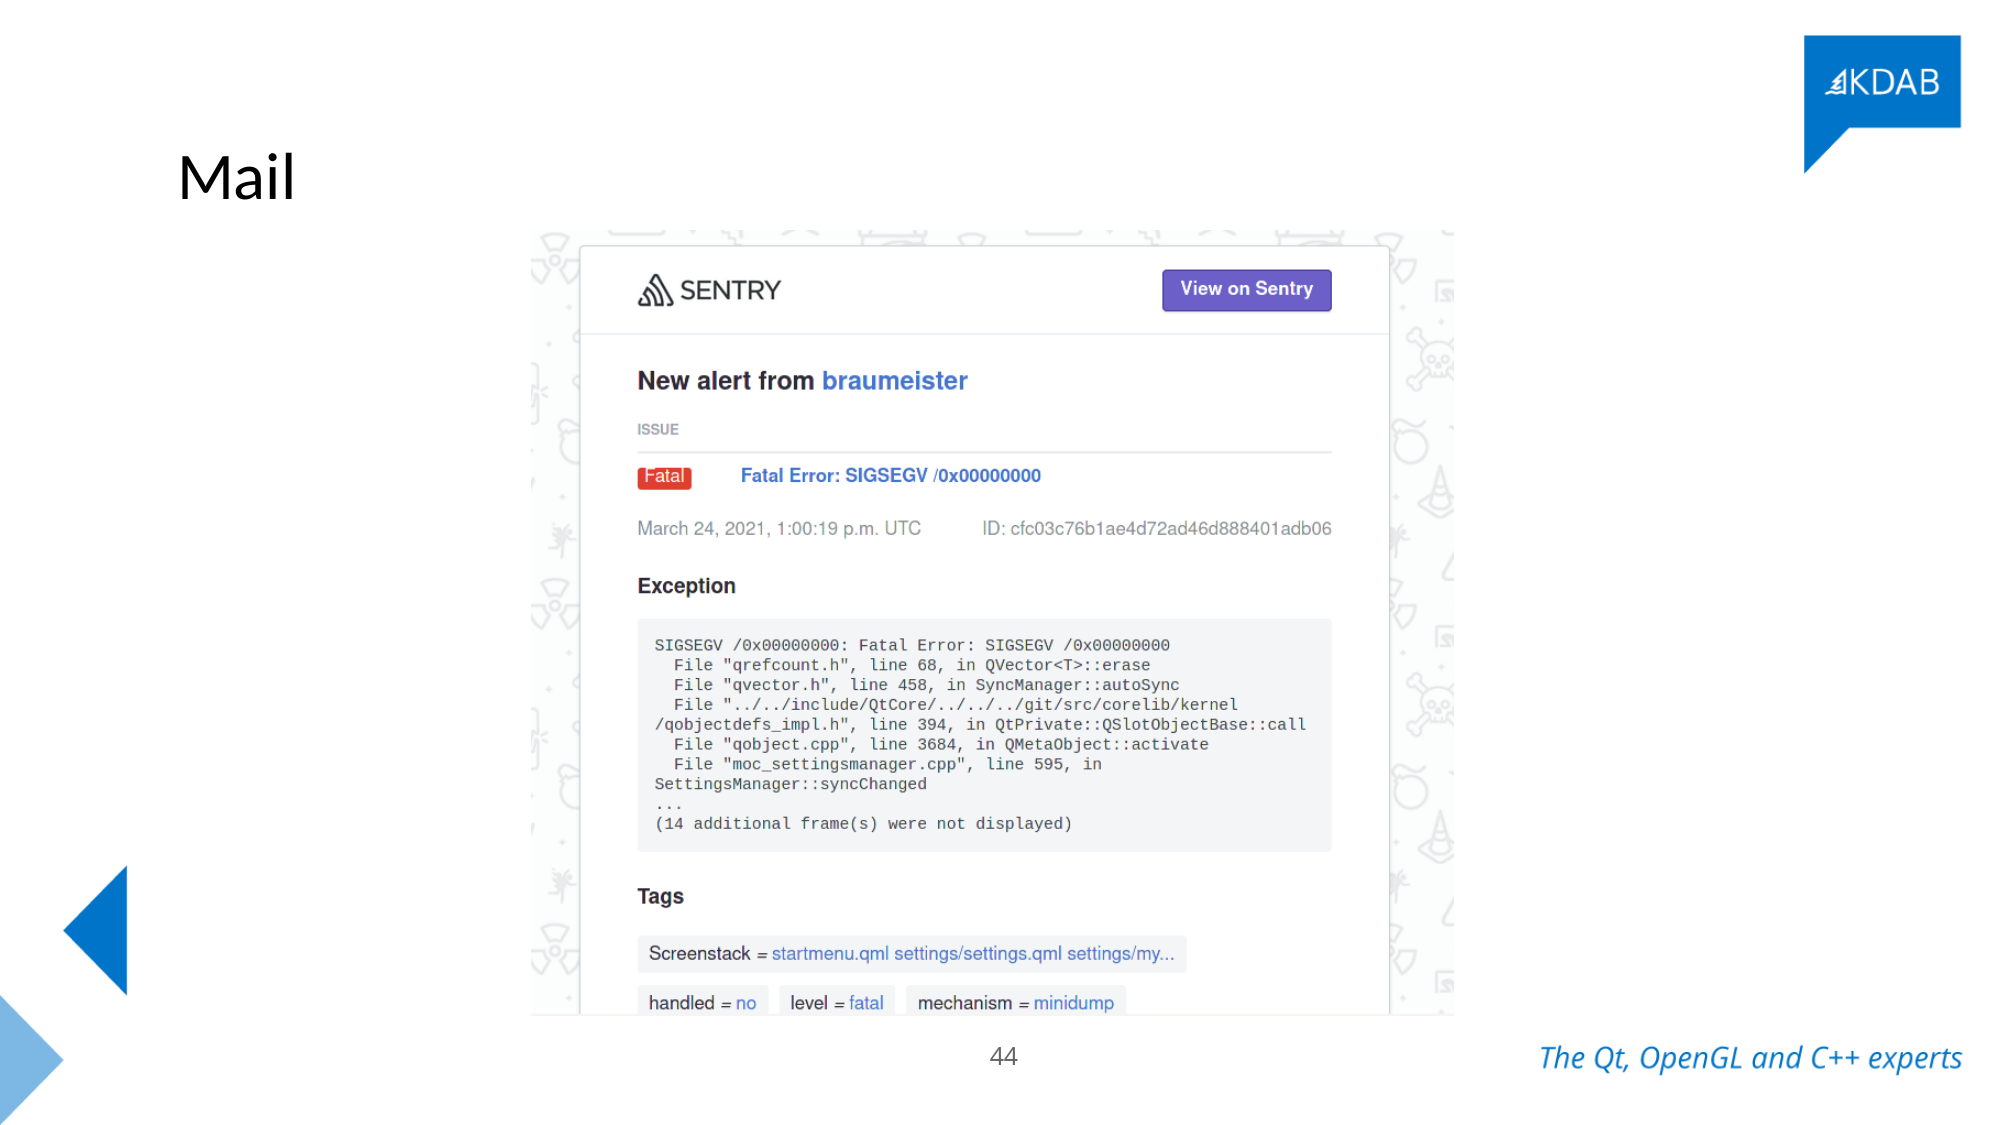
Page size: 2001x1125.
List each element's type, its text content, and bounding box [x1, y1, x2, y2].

picture [0, 0, 2001, 1125]
title Mail [177, 129, 1871, 237]
